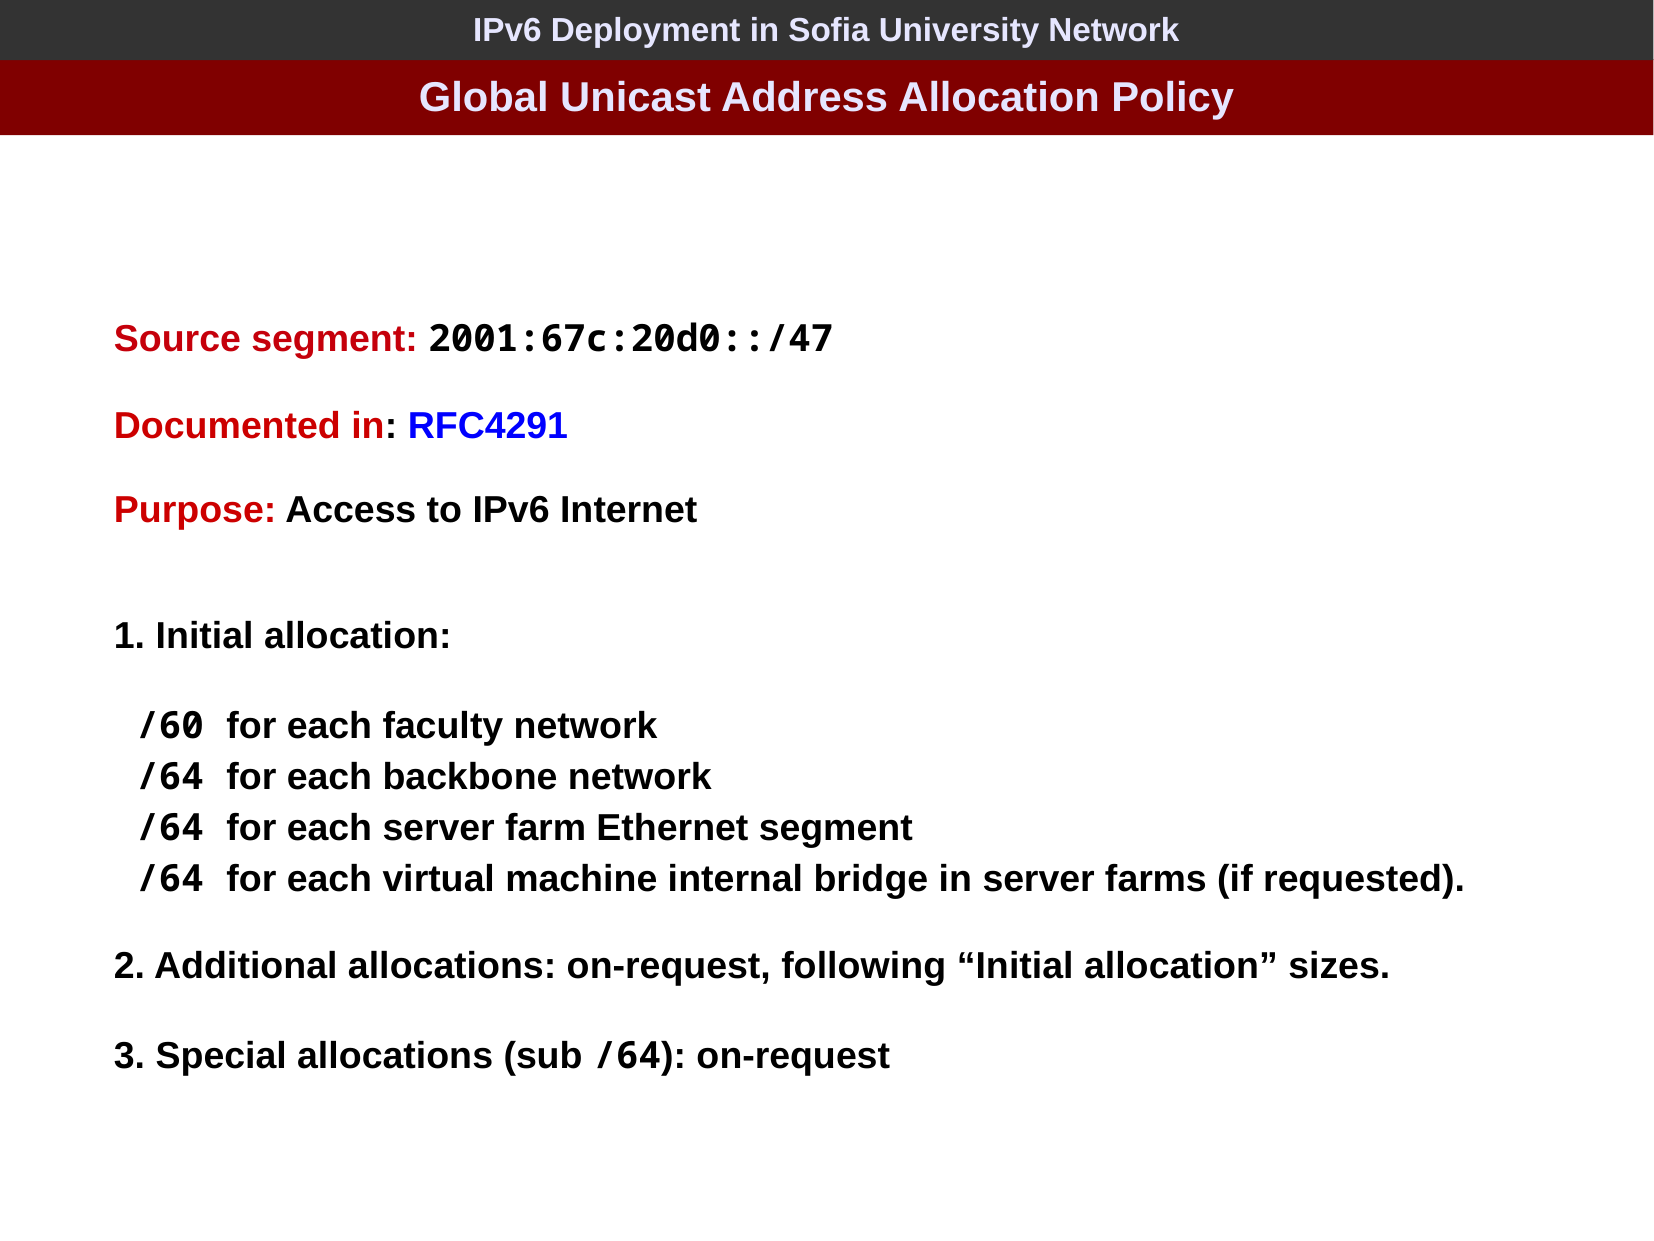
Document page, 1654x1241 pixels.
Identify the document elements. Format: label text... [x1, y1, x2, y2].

text_box Source segment: 2001:67c:20d0::/47 Documented in: RFC4291 Purpose: Access to IPv6 Internet 1. Initial allocation: /60 for each faculty network /64 for each backbone network /64 for each server farm Ethernet segment /64 for each virtual machine internal bridge in server farms (if requested). 2. Additional allocations: on-request, following “Initial allocation” sizes. 3. Special allocations (sub /64): on-request [99, 304, 1621, 1085]
text_box IPv6 Deployment in Sofia University Network [0, 0, 1654, 61]
text_box Global Unicast Address Allocation Policy [0, 61, 1654, 136]
